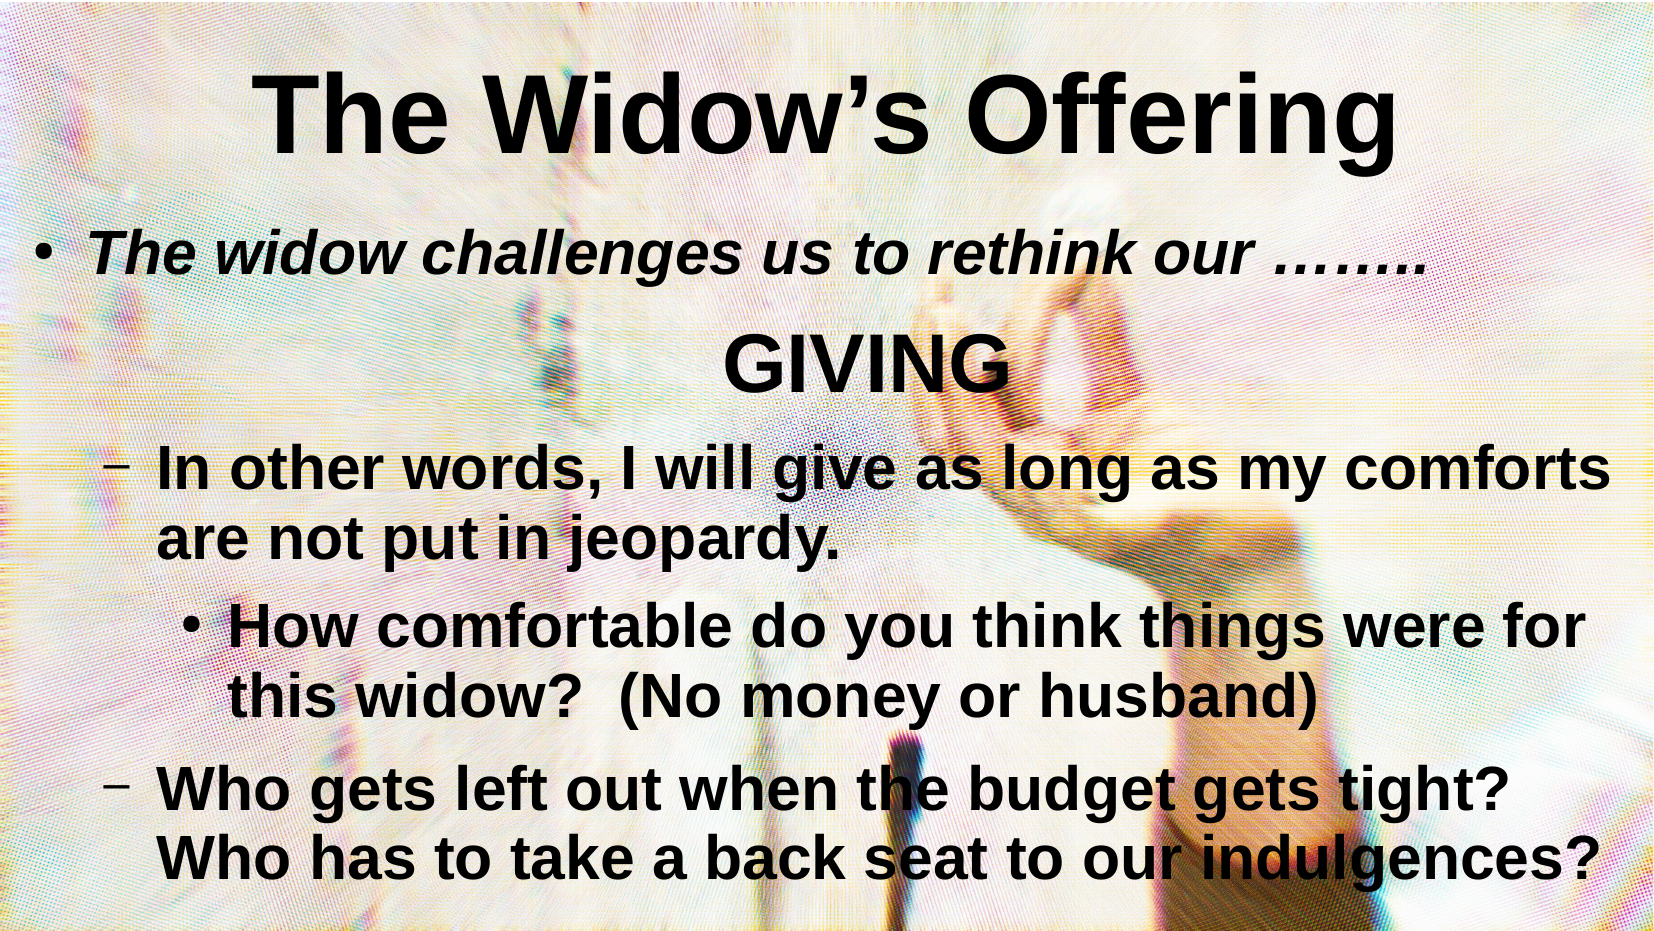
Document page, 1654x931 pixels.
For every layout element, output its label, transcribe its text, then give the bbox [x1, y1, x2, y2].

title The Widow’s Offering [82, 37, 1571, 193]
list The widow challenges us to rethink our …….. GIVING In other words, I will give as long as my comforts are not put in jeopardy. How comfortable do you think things were for this widow? (No money or husband) Who gets left out when the budget gets tight? Who has to take a back seat to our indulgences? [15, 217, 1651, 931]
picture [0, 2, 1654, 931]
